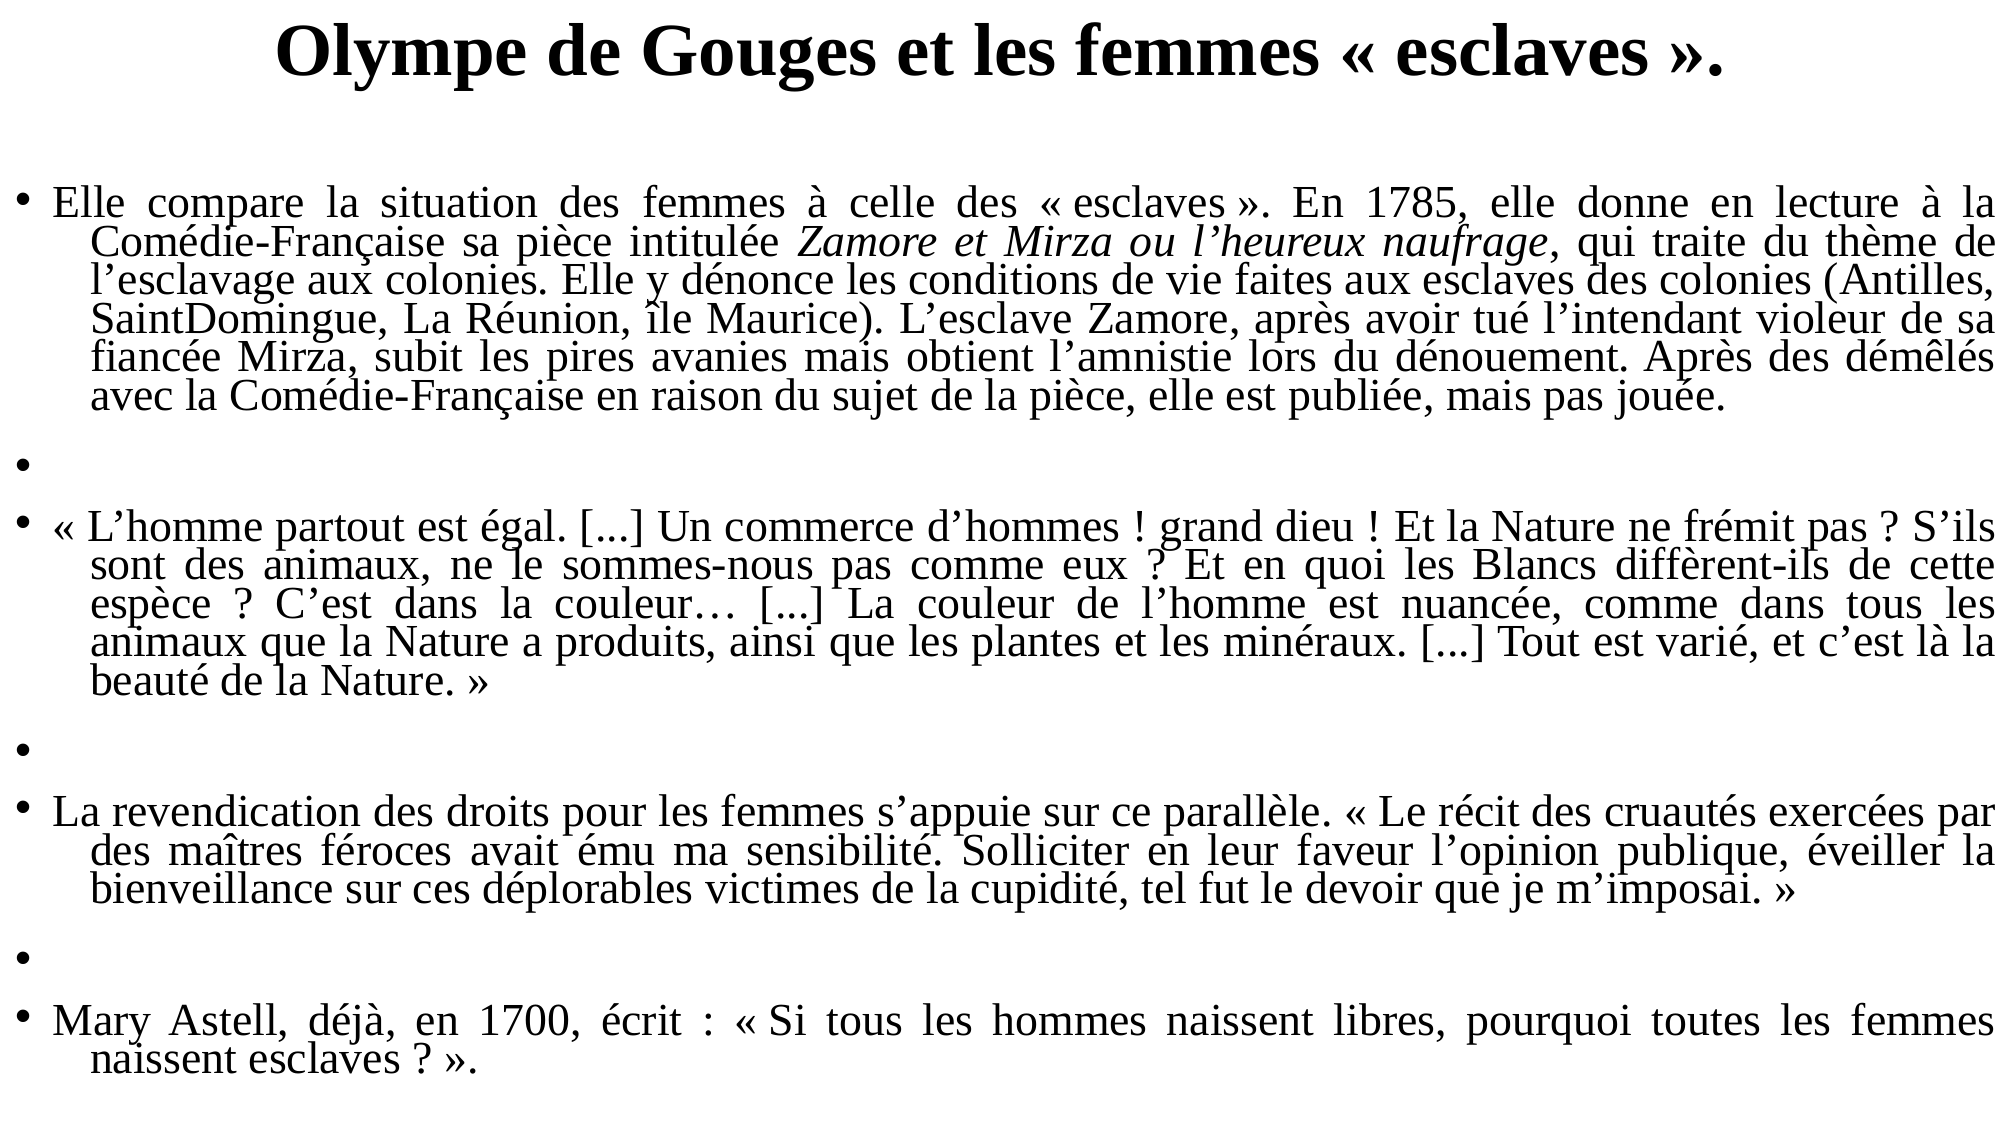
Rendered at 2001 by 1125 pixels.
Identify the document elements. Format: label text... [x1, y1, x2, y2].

list Elle compare la situation des femmes à celle des « esclaves ». En 1785, elle donne en lecture à la Comédie-Française sa pièce intitulée Zamore et Mirza ou l’heureux naufrage, qui traite du thème de l’esclavage aux colonies. Elle y dénonce les conditions de vie faites aux esclaves des colonies (Antilles, SaintDomingue, La Réunion, île Maurice). L’esclave Zamore, après avoir tué l’intendant violeur de sa fiancée Mirza, subit les pires avanies mais obtient l’amnistie lors du dénouement. Après des démêlés avec la Comédie-Française en raison du sujet de la pièce, elle est publiée, mais pas jouée. « L’homme partout est égal. [...] Un commerce d’hommes ! grand dieu ! Et la Nature ne frémit pas ? S’ils sont des animaux, ne le sommes-nous pas comme eux ? Et en quoi les Blancs diffèrent-ils de cette espèce ? C’est dans la couleur… [...] La couleur de l’homme est nuancée, comme dans tous les animaux que la Nature a produits, ainsi que les plantes et les minéraux. [...] Tout est varié, et c’est là la beauté de la Nature. » La revendication des droits pour les femmes s’appuie sur ce parallèle. « Le récit des cruautés exercées par des maîtres féroces avait ému ma sensibilité. Solliciter en leur faveur l’opinion publique, éveiller la bienveillance sur ces déplorables victimes de la cupidité, tel fut le devoir que je m’imposai. » Mary Astell, déjà, en 1700, écrit : « Si tous les hommes naissent libres, pourquoi toutes les femmes naissent esclaves ? ». [0, 179, 2000, 1125]
title Olympe de Gouges et les femmes « esclaves ». [0, 0, 2000, 102]
